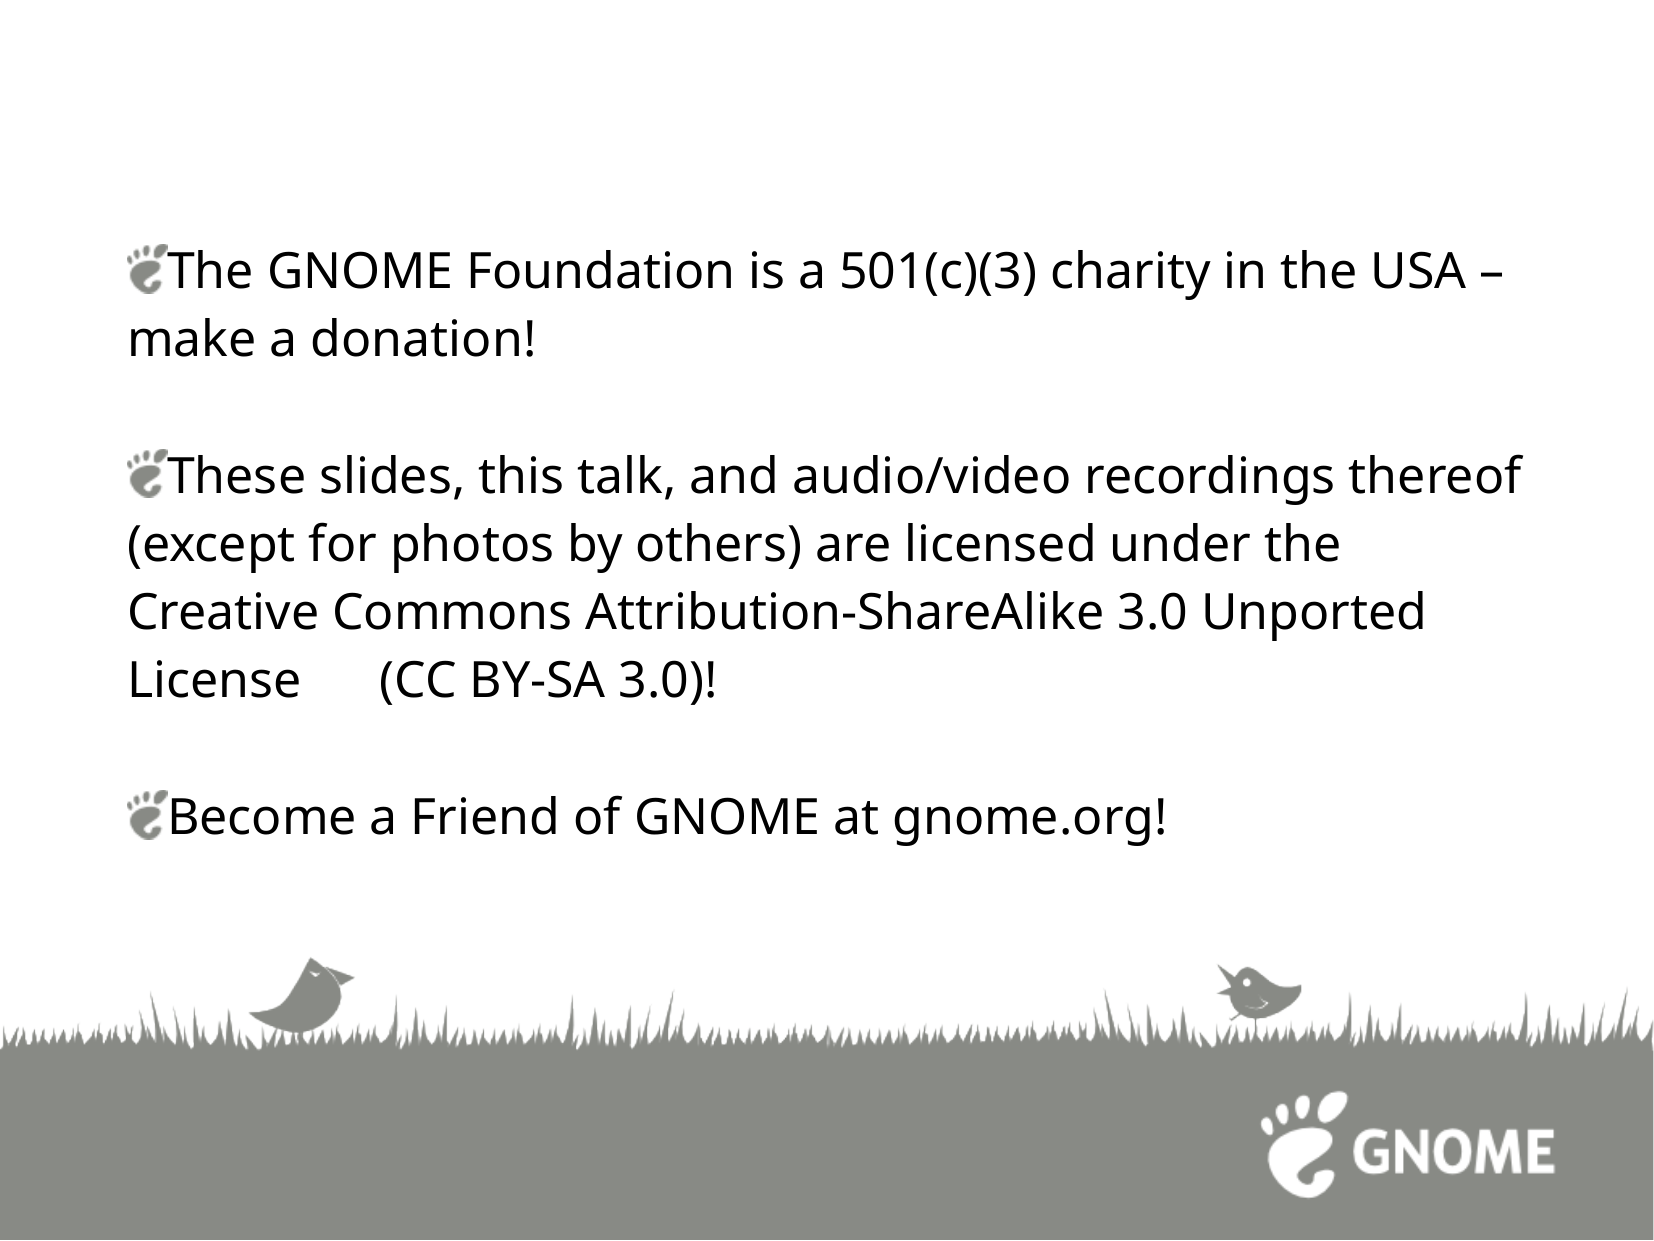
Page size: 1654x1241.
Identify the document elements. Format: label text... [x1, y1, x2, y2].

text_box The GNOME Foundation is a 501(c)(3) charity in the USA – make a donation! These slides, this talk, and audio/video recordings thereof (except for photos by others) are licensed under the Creative Commons Attribution-ShareAlike 3.0 Unported License (CC BY-SA 3.0)! Become a Friend of GNOME at gnome.org! [112, 227, 1538, 848]
picture [0, 0, 1654, 1241]
